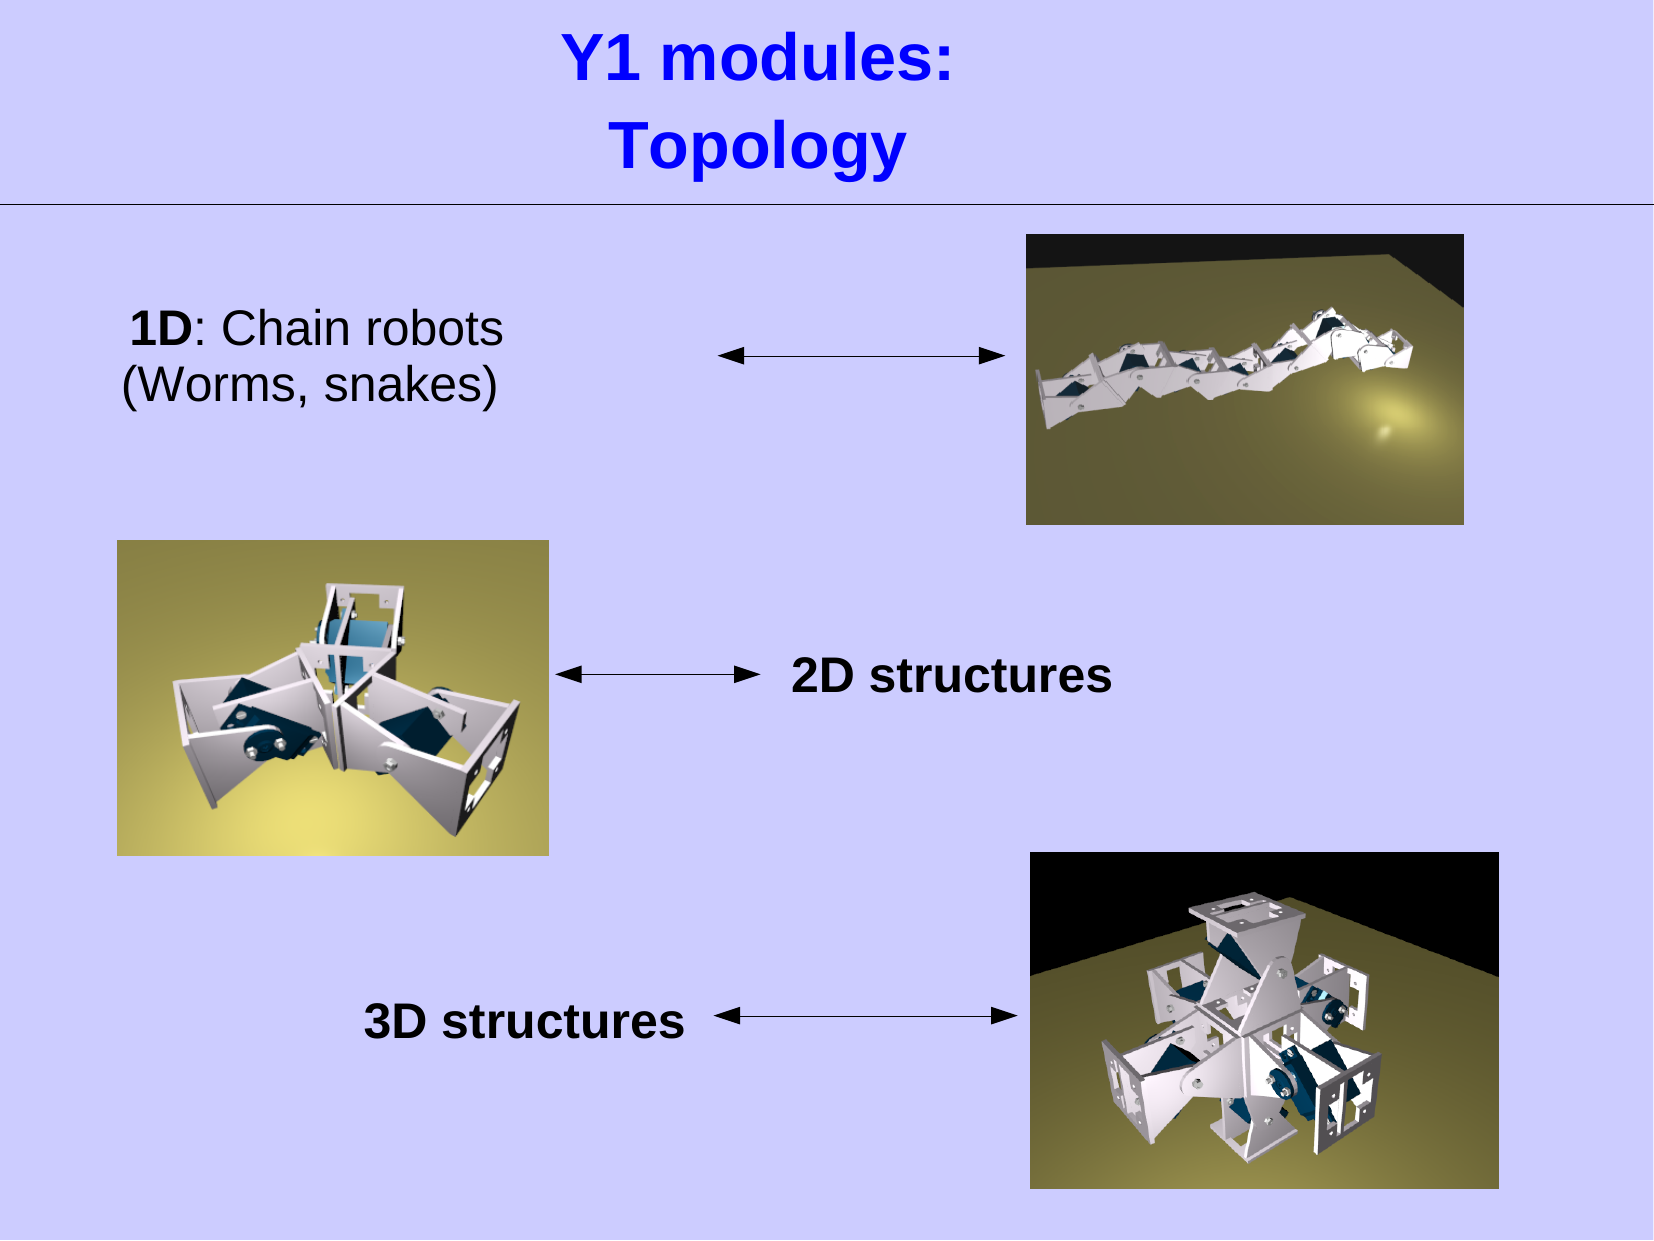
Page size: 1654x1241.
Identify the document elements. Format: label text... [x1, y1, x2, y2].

picture [117, 540, 549, 856]
text_box 2D structures [777, 647, 1312, 704]
picture [1030, 852, 1499, 1189]
title Y1 modules: Topology [120, 0, 1396, 191]
text_box 3D structures [349, 992, 734, 1050]
picture [1026, 234, 1464, 525]
text_box 1D: Chain robots (Worms, snakes) [106, 300, 734, 412]
